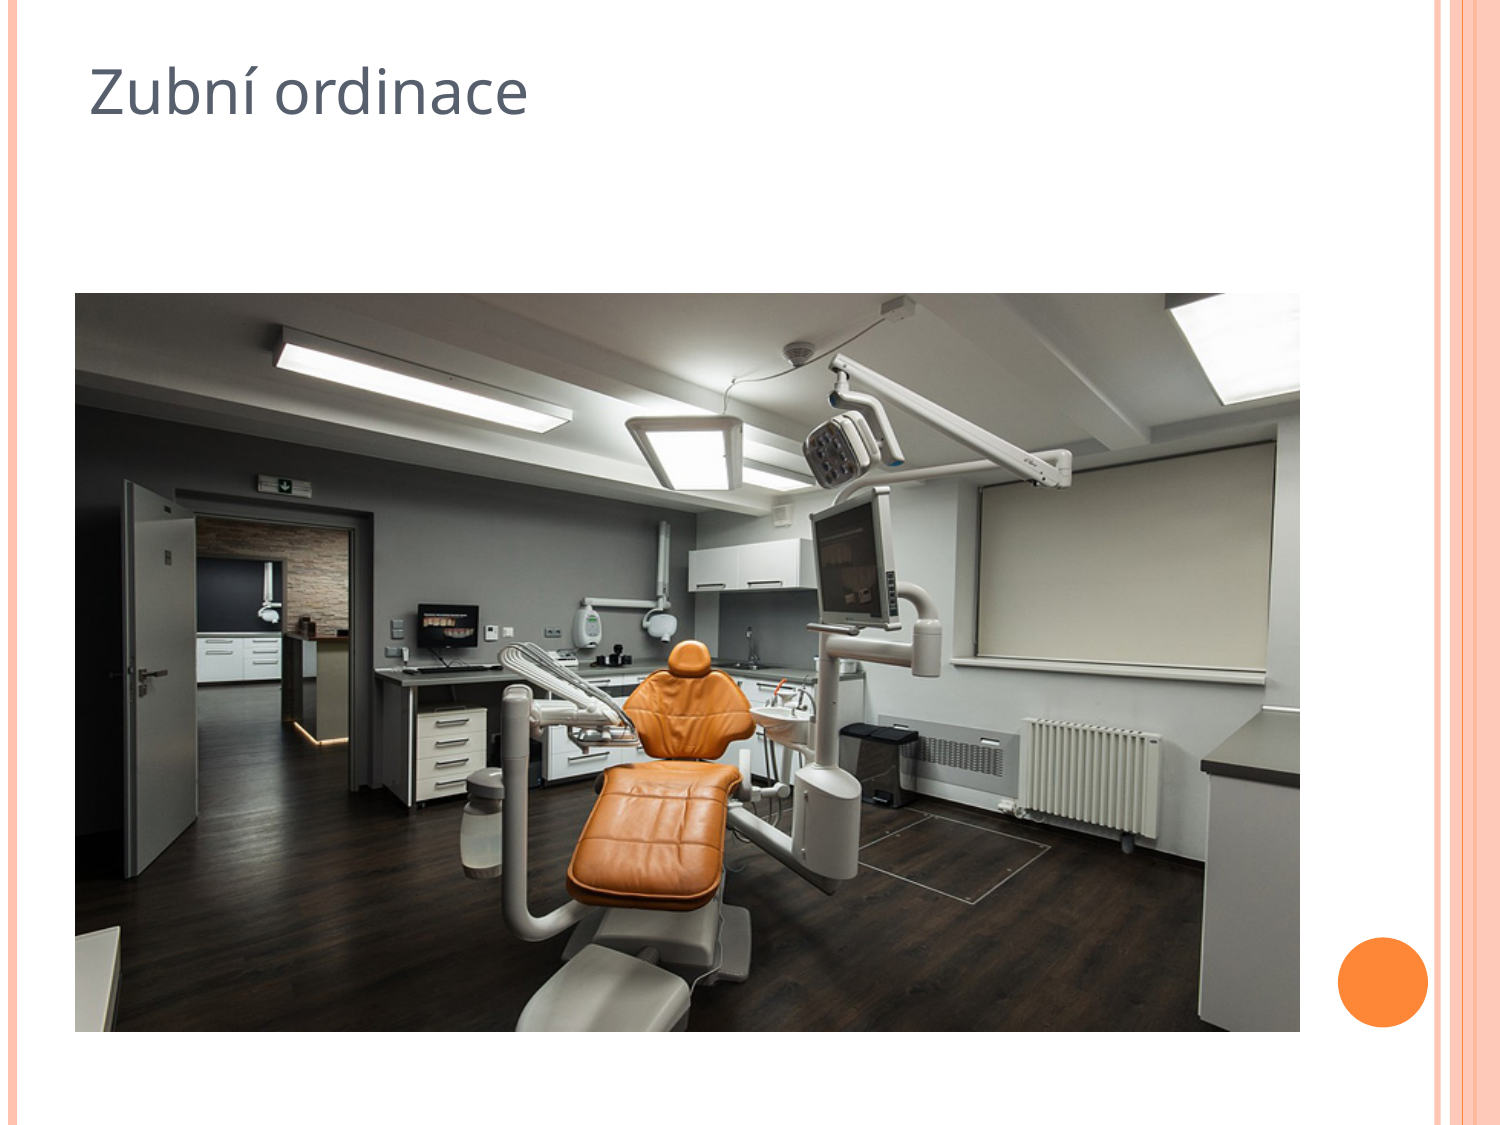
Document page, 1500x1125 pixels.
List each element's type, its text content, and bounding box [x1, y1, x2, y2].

picture [75, 293, 1300, 1032]
title Zubní ordinace [75, 45, 1300, 233]
